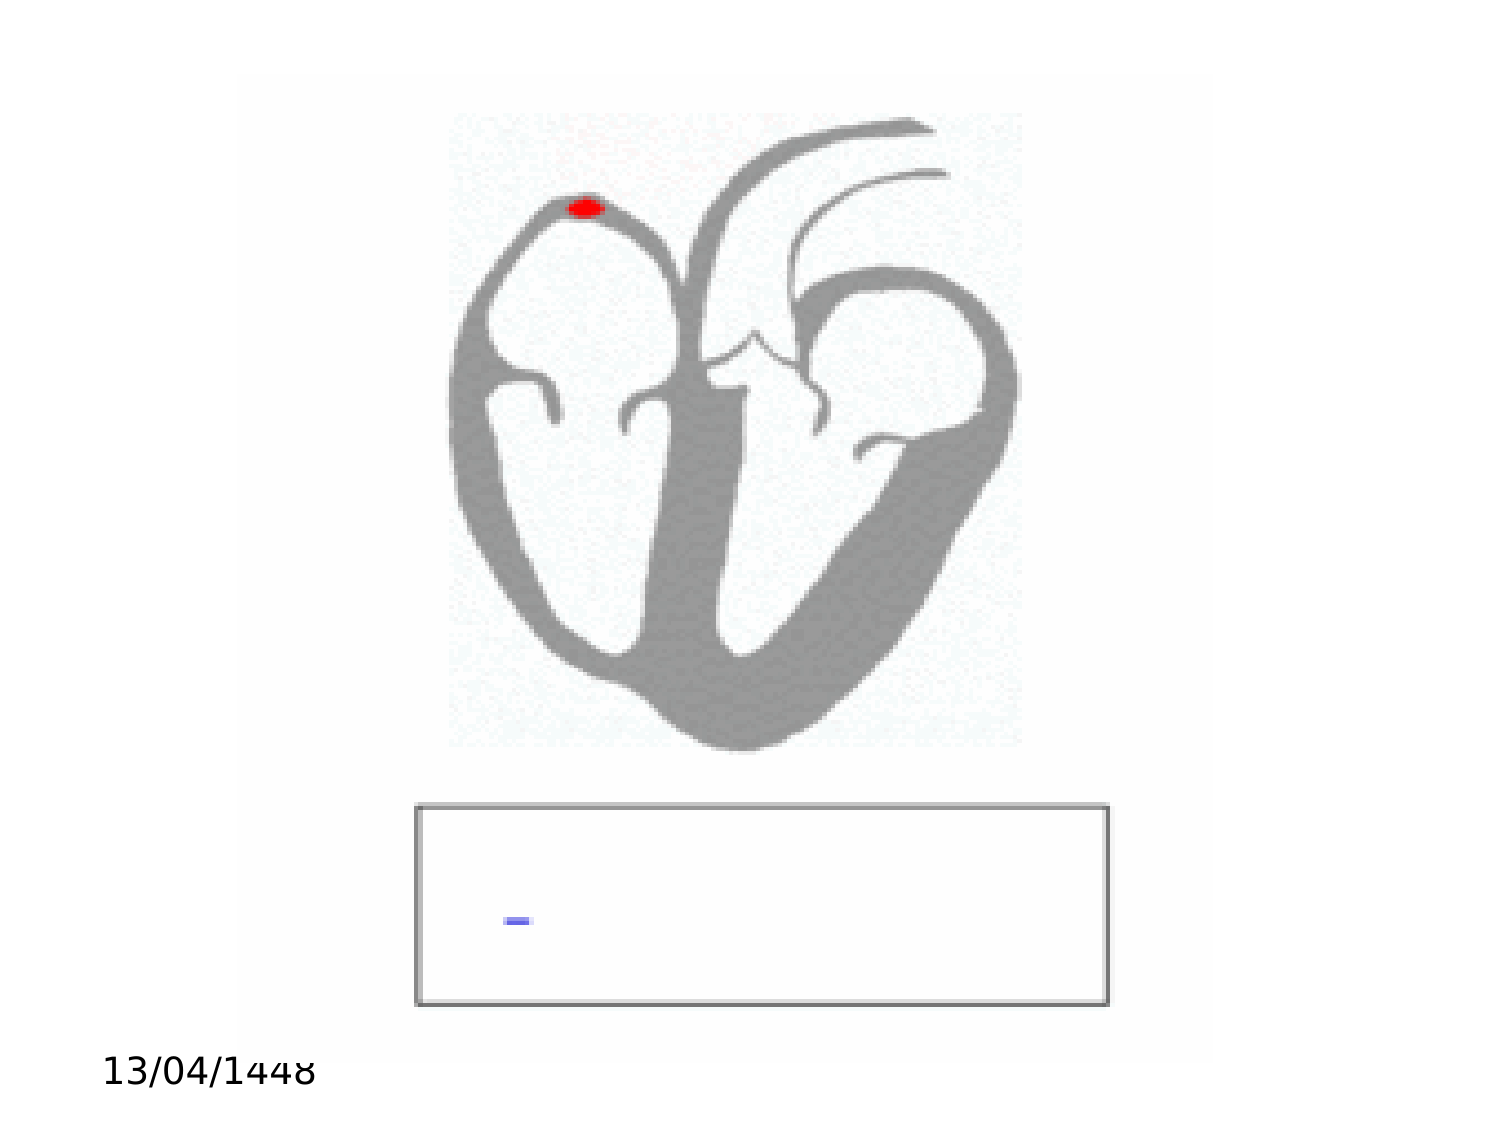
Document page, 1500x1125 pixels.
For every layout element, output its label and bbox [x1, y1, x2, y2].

picture [237, 74, 1213, 1063]
